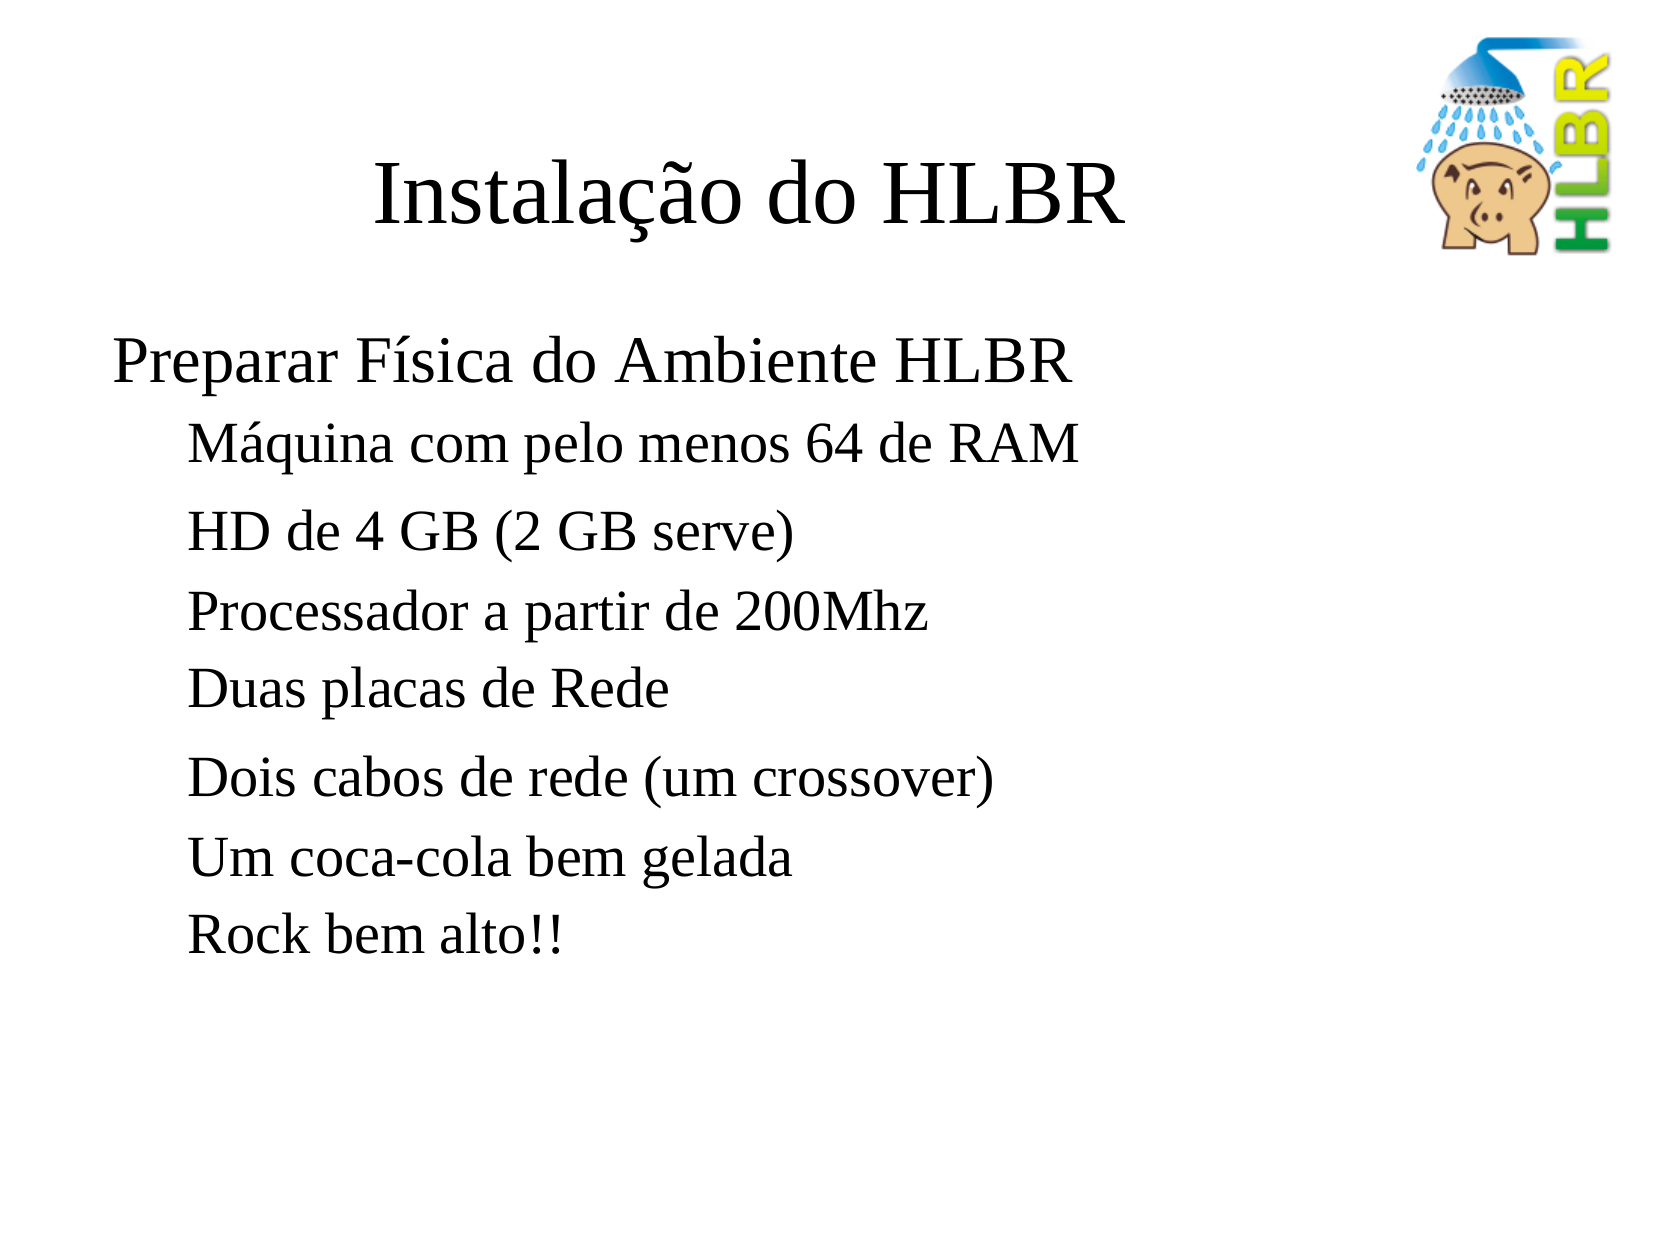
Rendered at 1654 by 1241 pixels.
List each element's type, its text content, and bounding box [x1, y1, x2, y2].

list Preparar Física do Ambiente HLBR Máquina com pelo menos 64 de RAM HD de 4 GB (2 GB serve)‏ Processador a partir de 200Mhz Duas placas de Rede Dois cabos de rede (um crossover)‏ Um coca-cola bem gelada Rock bem alto!! [112, 324, 1388, 1020]
title Instalação do HLBR [112, 76, 1388, 312]
picture [1416, 37, 1612, 260]
